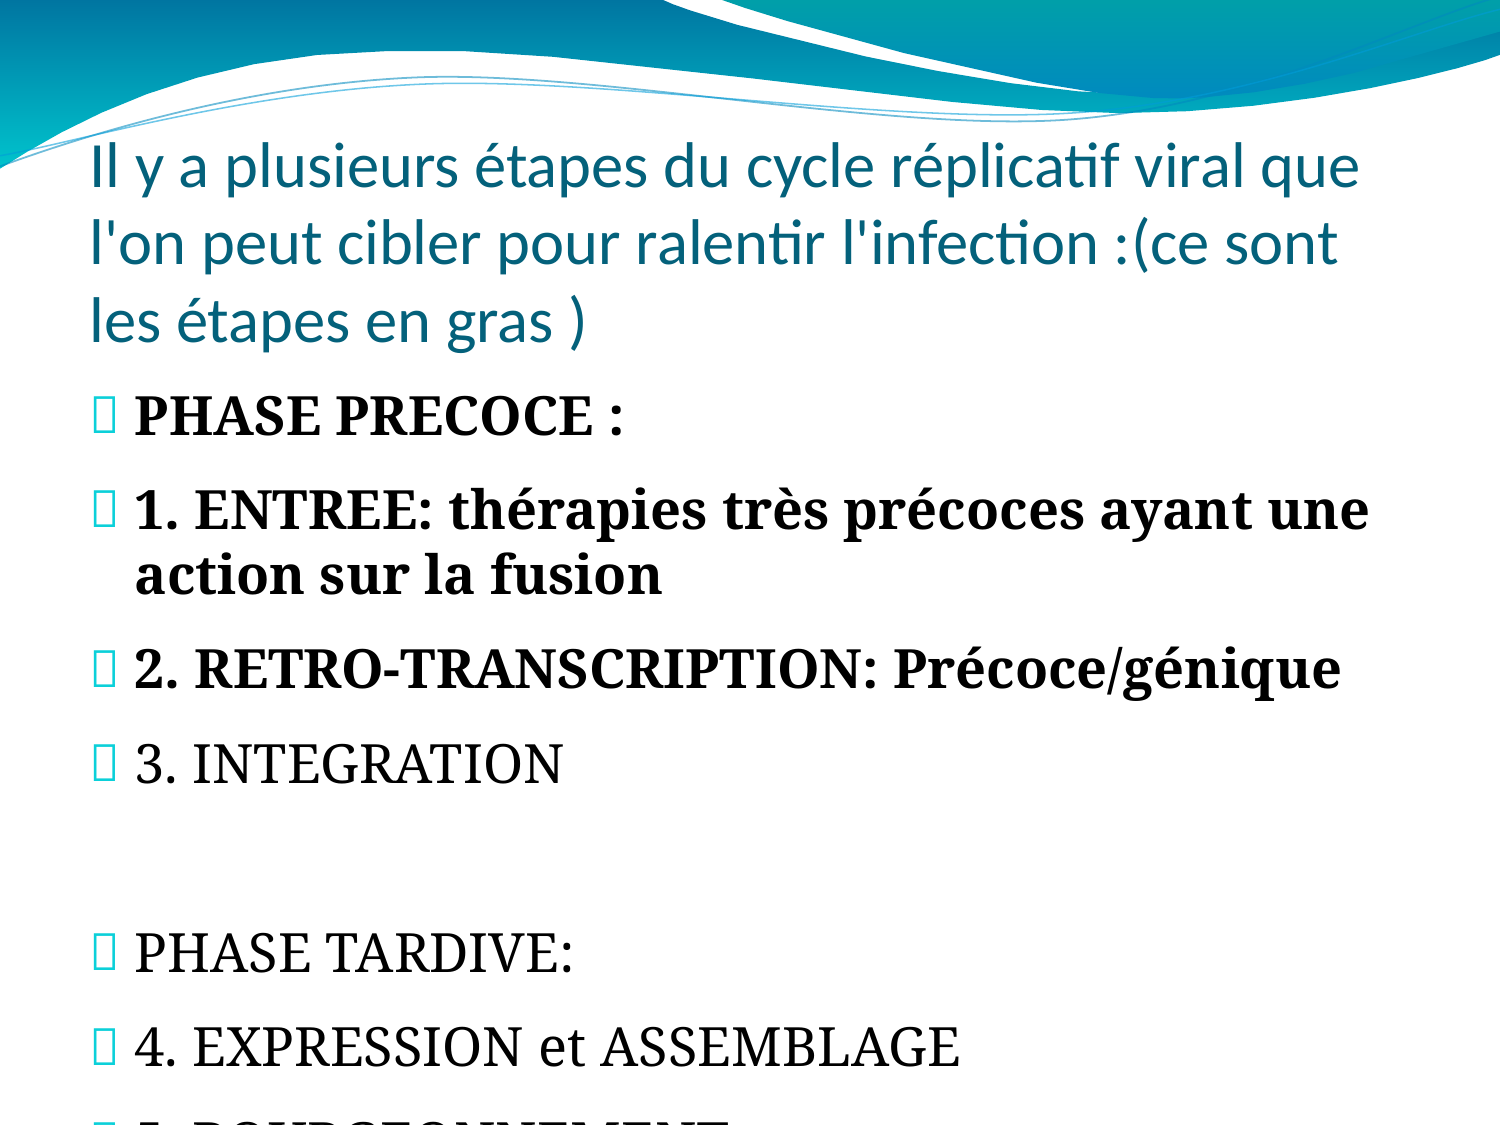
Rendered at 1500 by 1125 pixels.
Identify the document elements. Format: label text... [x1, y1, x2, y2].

title Il y a plusieurs étapes du cycle réplicatif viral que l'on peut cibler pour ralentir l'infection :(ce sont les étapes en gras ) [75, 115, 1425, 373]
list PHASE PRECOCE : 1. ENTREE: thérapies très précoces ayant une action sur la fusion 2. RETRO-TRANSCRIPTION: Précoce/génique 3. INTEGRATION PHASE TARDIVE: 4. EXPRESSION et ASSEMBLAGE 5. BOURGEONNEMENT 6. MATURATION: Tardif/protéique [75, 373, 1425, 1125]
